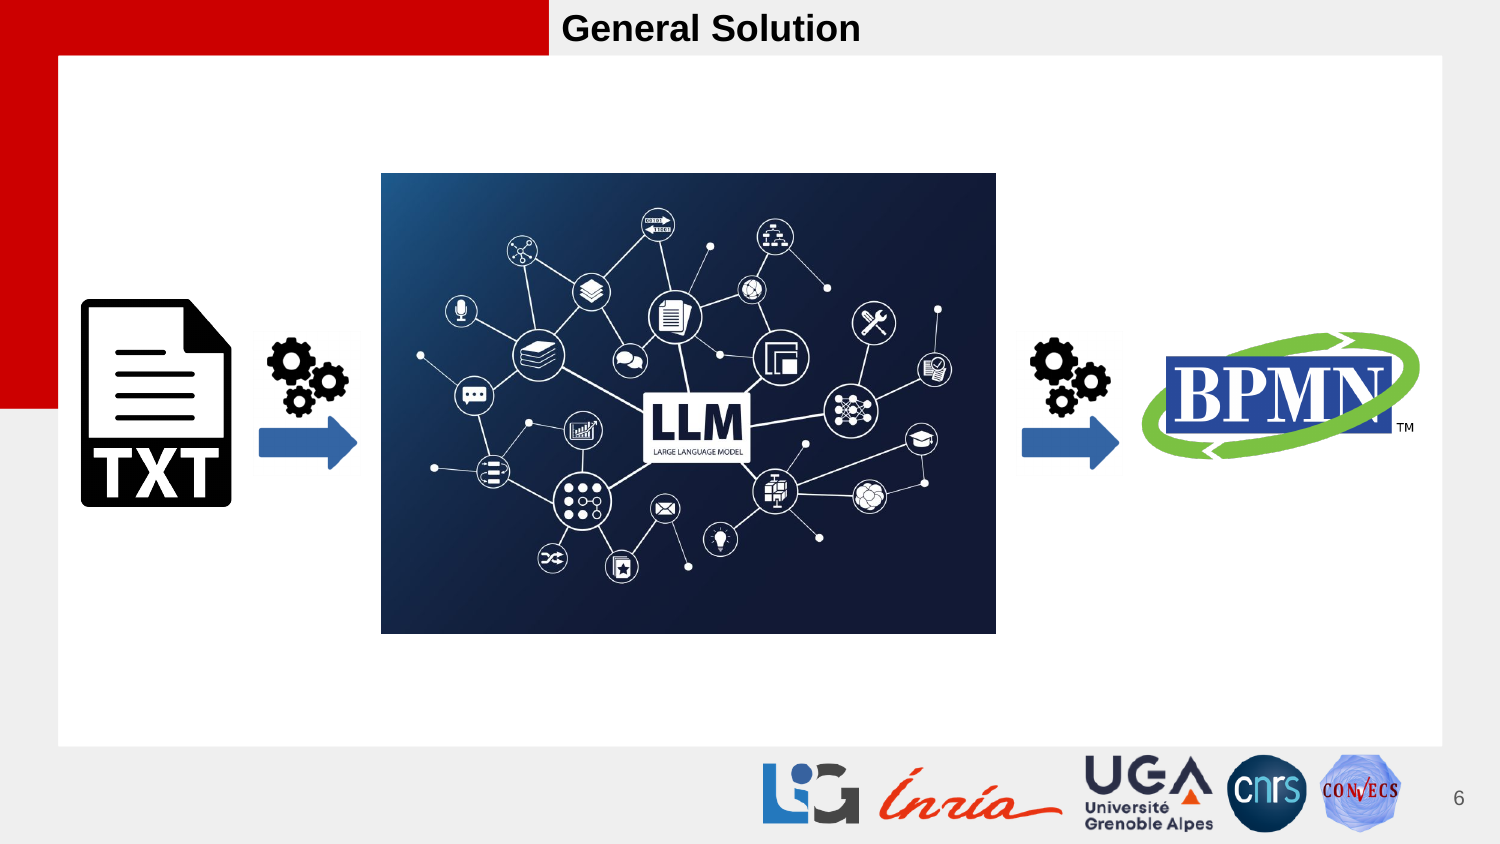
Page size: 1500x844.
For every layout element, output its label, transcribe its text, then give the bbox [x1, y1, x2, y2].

text_box General Solution [546, 0, 1441, 55]
picture [0, 0, 1500, 844]
slide_number <number> [1389, 764, 1480, 830]
